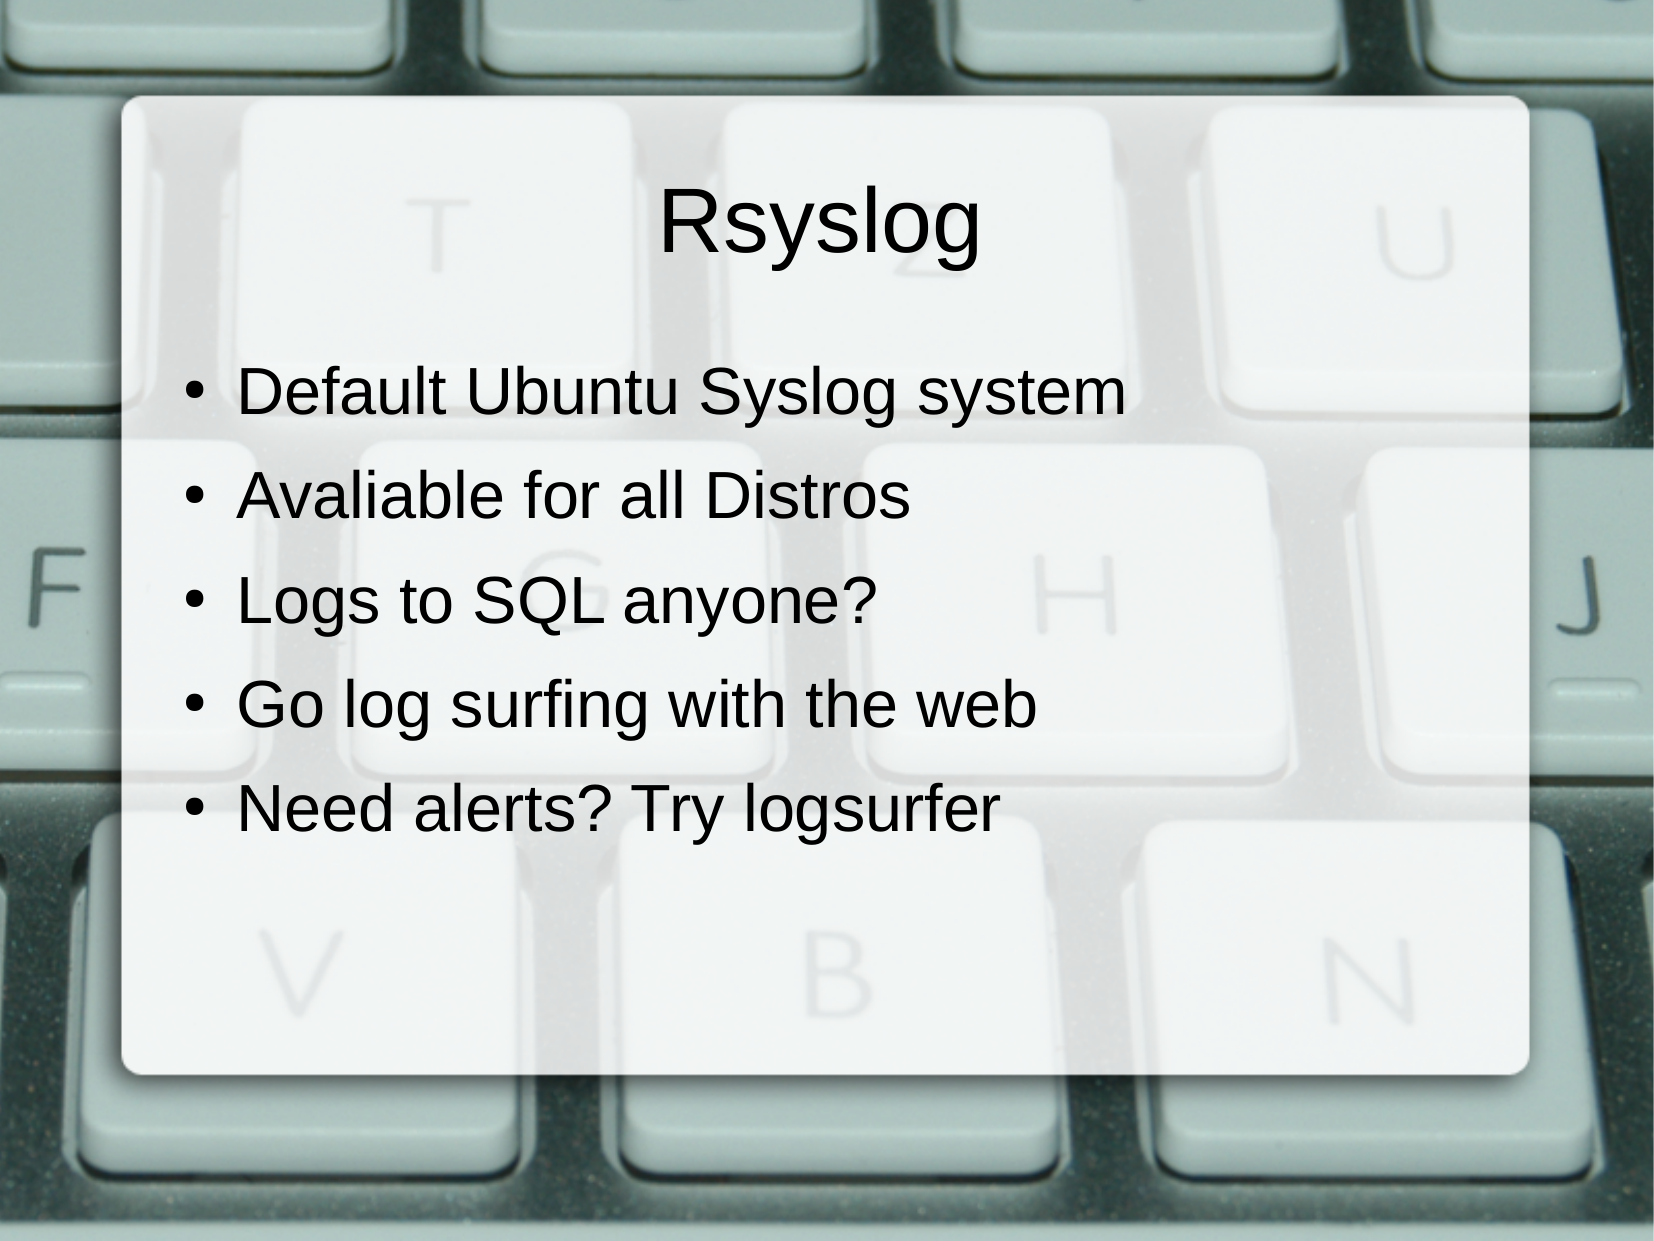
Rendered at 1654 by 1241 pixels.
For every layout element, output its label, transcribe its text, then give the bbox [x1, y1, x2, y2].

list Default Ubuntu Syslog system Avaliable for all Distros Logs to SQL anyone? Go log surfing with the web Need alerts? Try logsurfer [147, 354, 1506, 1049]
title Rsyslog [135, 125, 1506, 318]
picture [0, 0, 1654, 1241]
